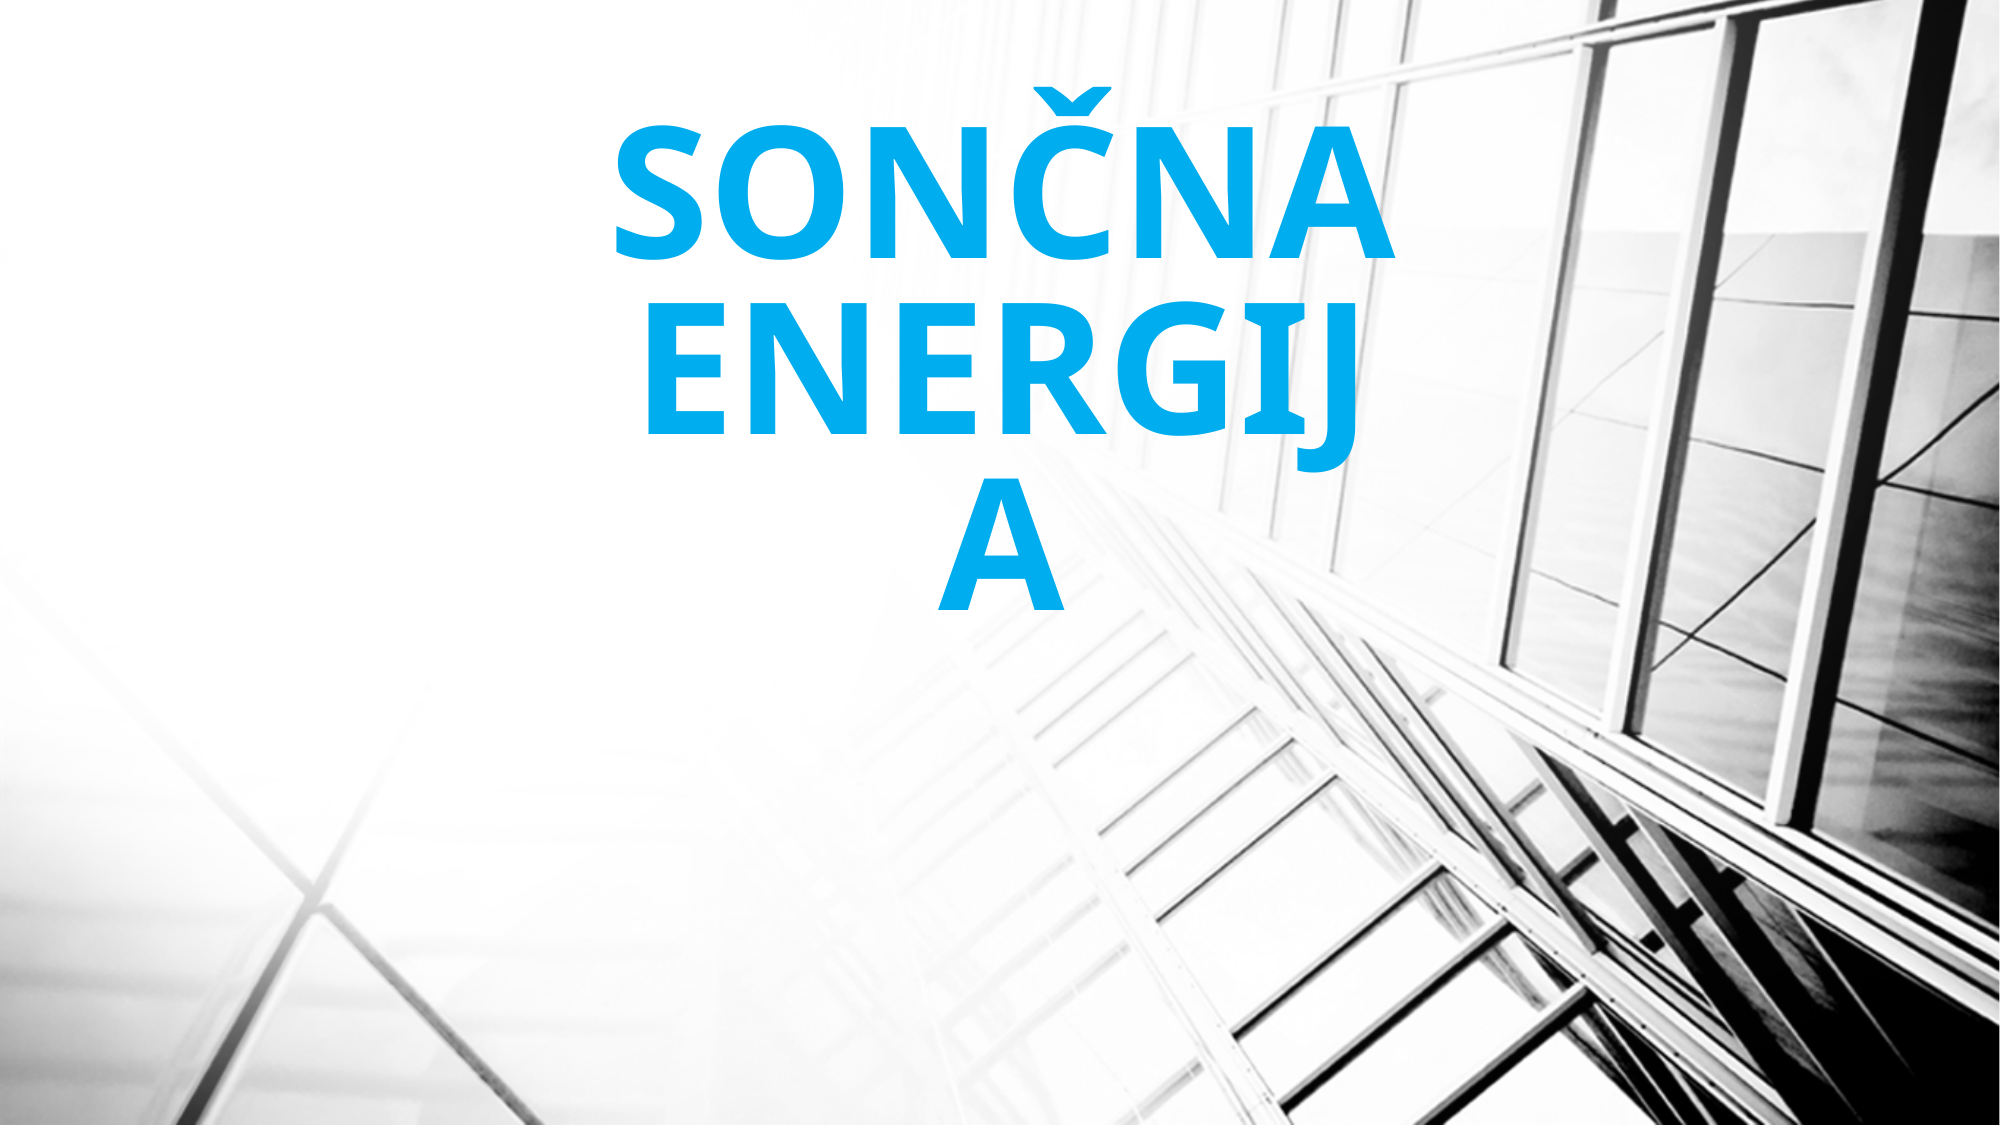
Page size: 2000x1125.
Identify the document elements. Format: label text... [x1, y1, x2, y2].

title SONČNA ENERGIJA [589, 175, 1415, 589]
picture [0, 0, 2000, 1125]
